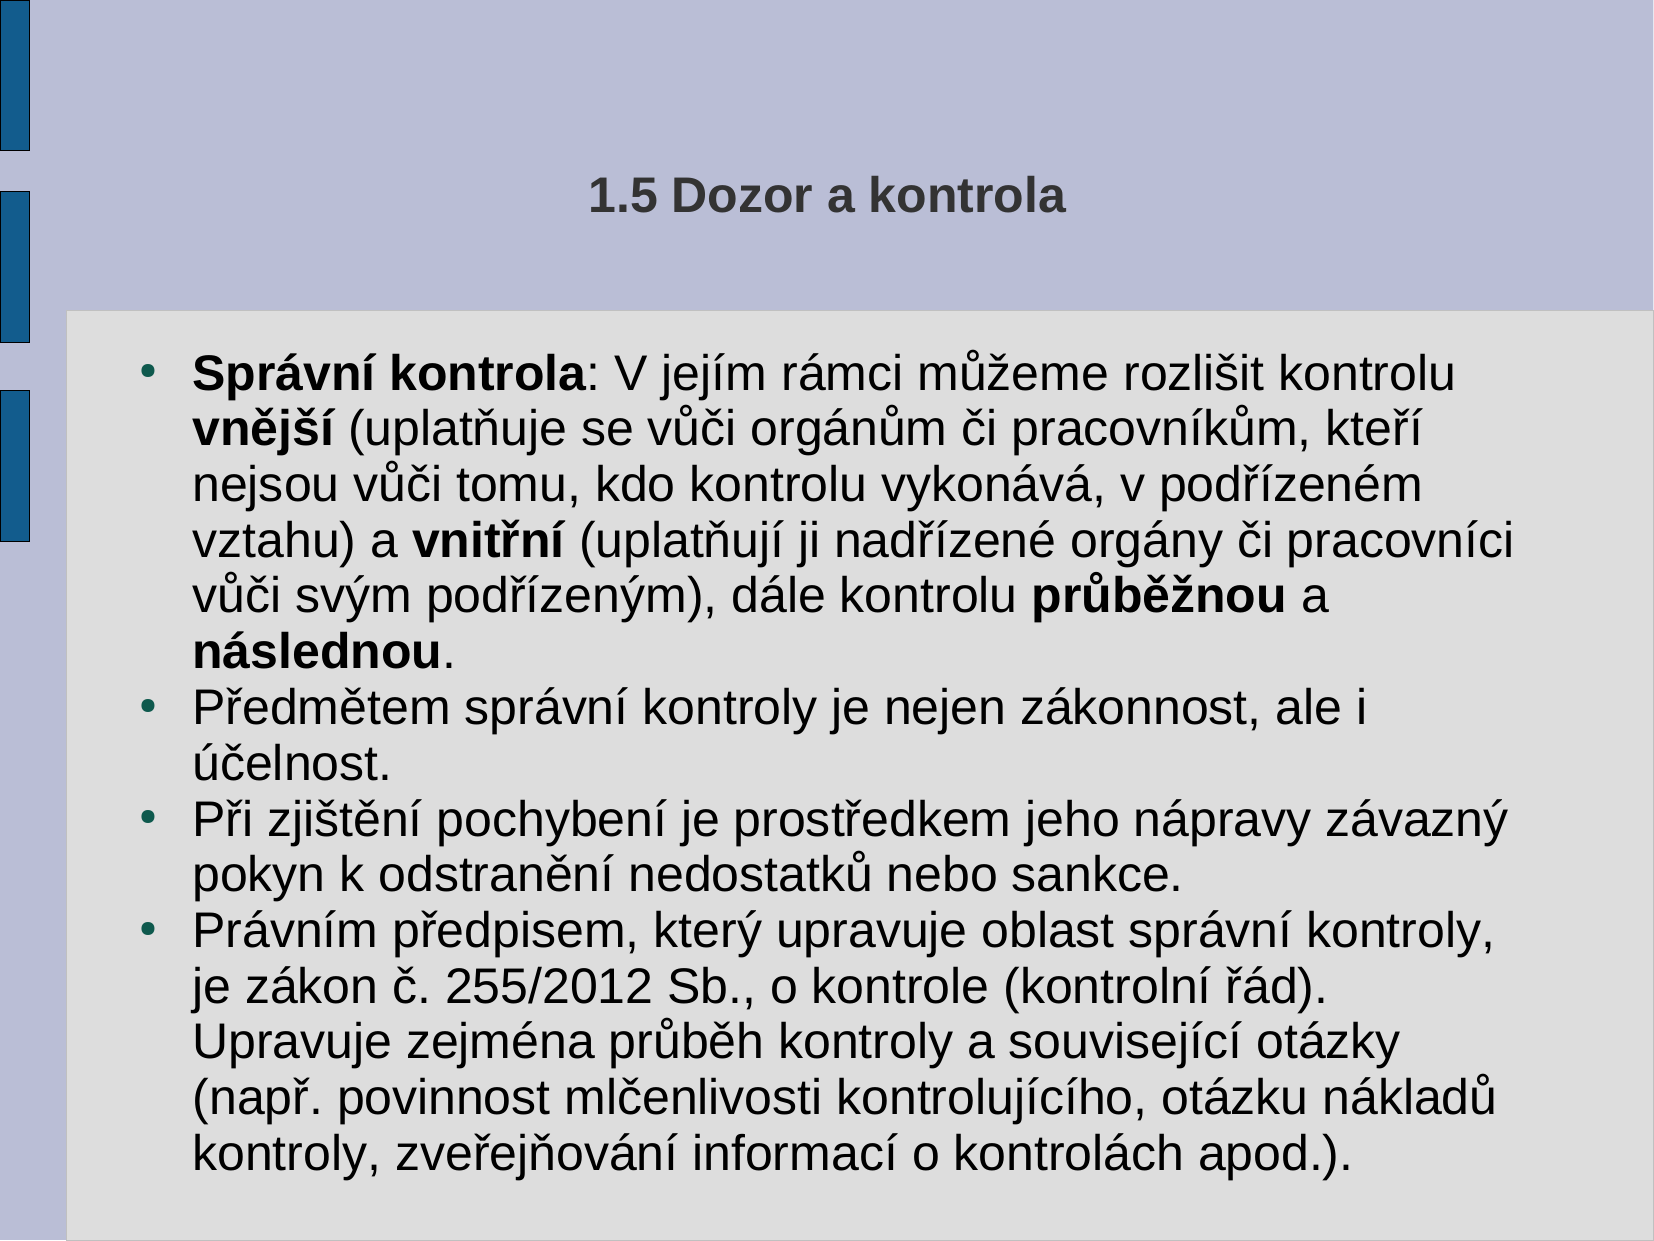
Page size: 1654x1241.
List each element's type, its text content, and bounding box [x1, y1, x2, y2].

list Správní kontrola: V jejím rámci můžeme rozlišit kontrolu vnější (uplatňuje se vůči orgánům či pracovníkům, kteří nejsou vůči tomu, kdo kontrolu vykonává, v podřízeném vztahu) a vnitřní (uplatňují ji nadřízené orgány či pracovníci vůči svým podřízeným), dále kontrolu průběžnou a následnou. Předmětem správní kontroly je nejen zákonnost, ale i účelnost. Při zjištění pochybení je prostředkem jeho nápravy závazný pokyn k odstranění nedostatků nebo sankce. Právním předpisem, který upravuje oblast správní kontroly, je zákon č. 255/2012 Sb., o kontrole (kontrolní řád). Upravuje zejména průběh kontroly a související otázky (např. povinnost mlčenlivosti kontrolujícího, otázku nákladů kontroly, zveřejňování informací o kontrolách apod.). [121, 344, 1534, 1189]
title 1.5 Dozor a kontrola [121, 91, 1534, 299]
